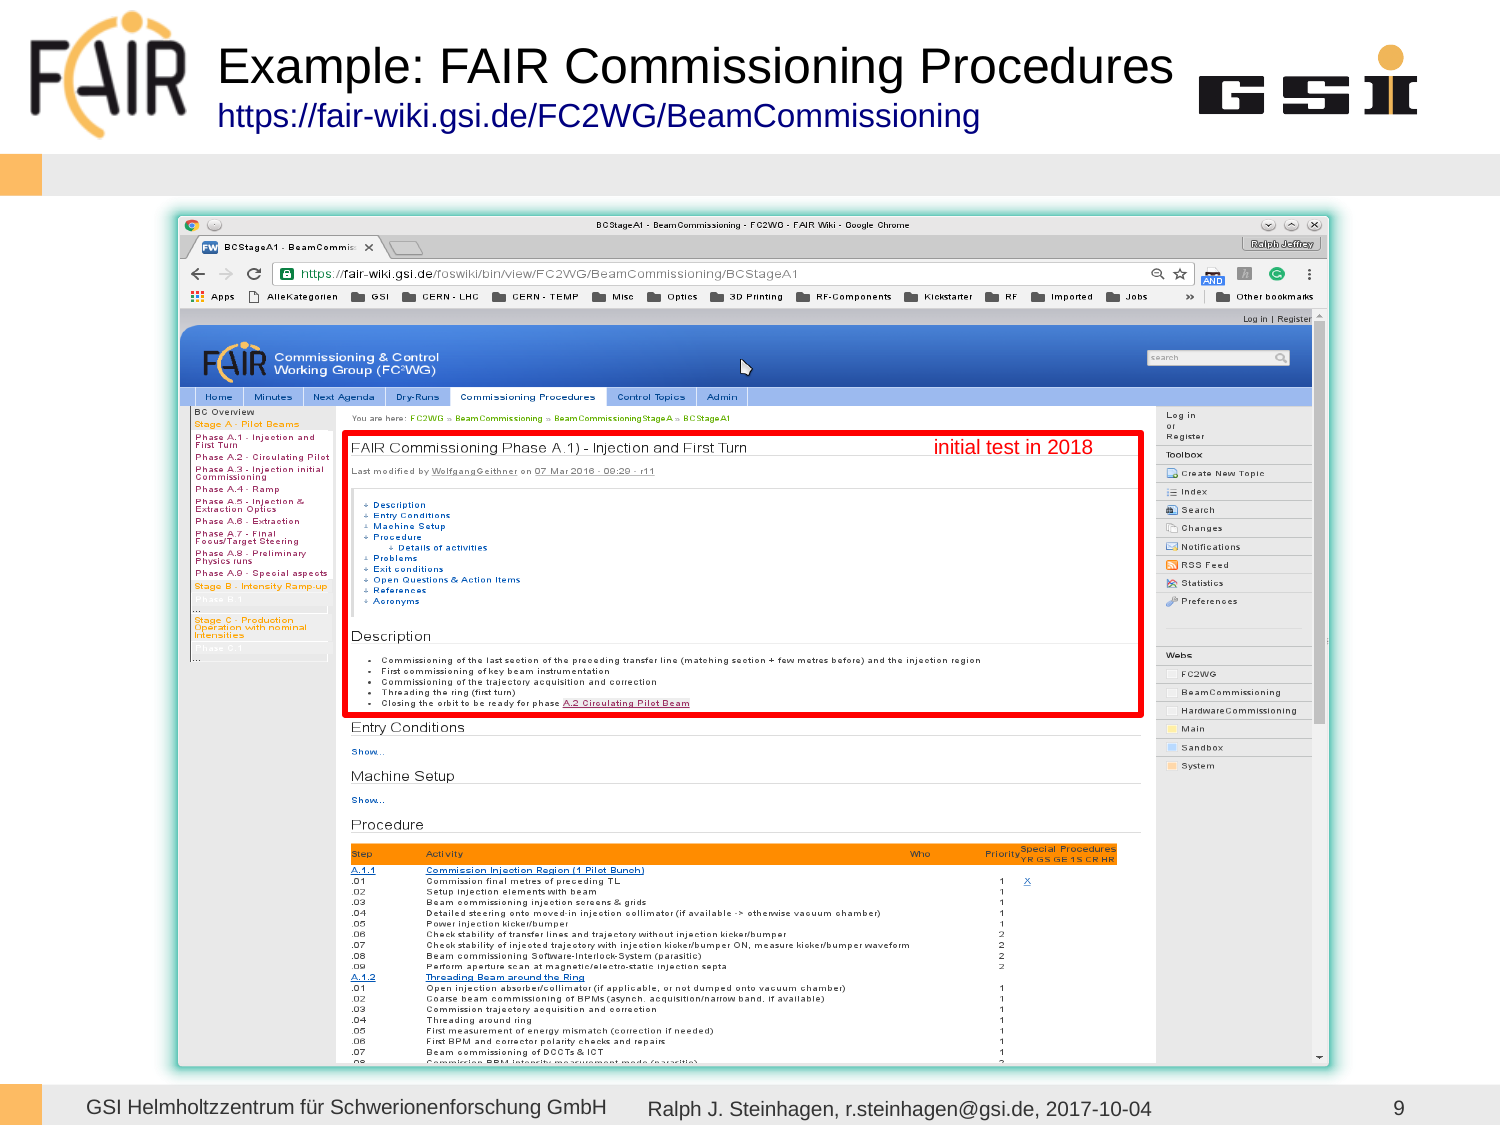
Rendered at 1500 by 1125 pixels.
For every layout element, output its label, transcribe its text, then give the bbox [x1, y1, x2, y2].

picture [138, 183, 1368, 1099]
picture [1197, 42, 1419, 117]
text_box initial test in 2018 [918, 428, 1146, 553]
picture [30, 9, 187, 141]
title Example: FAIR Commissioning Procedures https://fair-wiki.gsi.de/FC2WG/BeamCommissioning [217, 20, 1180, 147]
